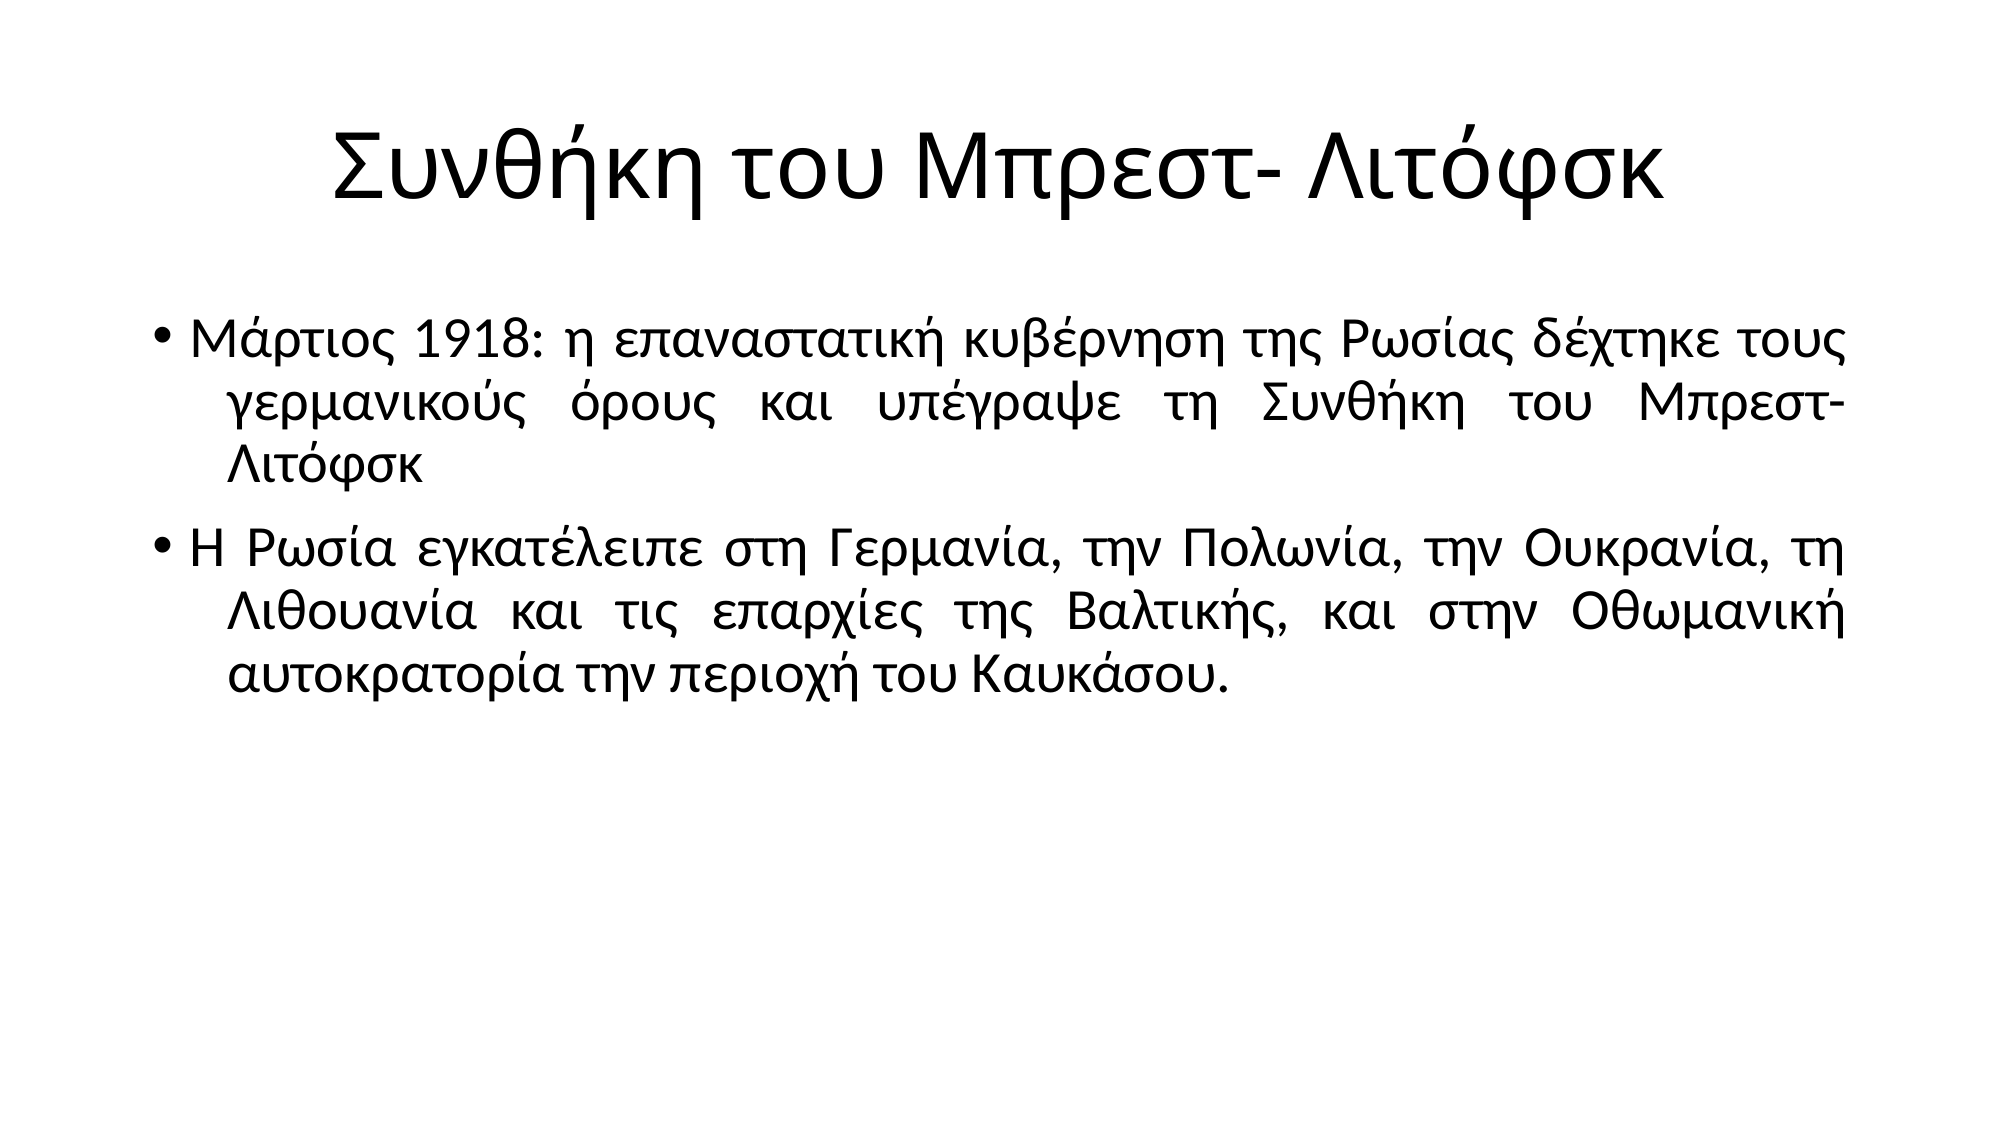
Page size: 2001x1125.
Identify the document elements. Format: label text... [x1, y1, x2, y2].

title Συνθήκη του Μπρεστ- Λιτόφσκ [137, 59, 1863, 278]
list Μάρτιος 1918: η επαναστατική κυβέρνηση της Ρωσίας δέχτηκε τους γερμανικούς όρους και υπέγραψε τη Συνθήκη του Μπρεστ- Λιτόφσκ Η Ρωσία εγκατέλειπε στη Γερμανία, την Πολωνία, την Ουκρανία, τη Λιθουανία και τις επαρχίες της Βαλτικής, και στην Οθωμανική αυτοκρατορία την περιοχή του Καυκάσου. [137, 299, 1863, 1014]
